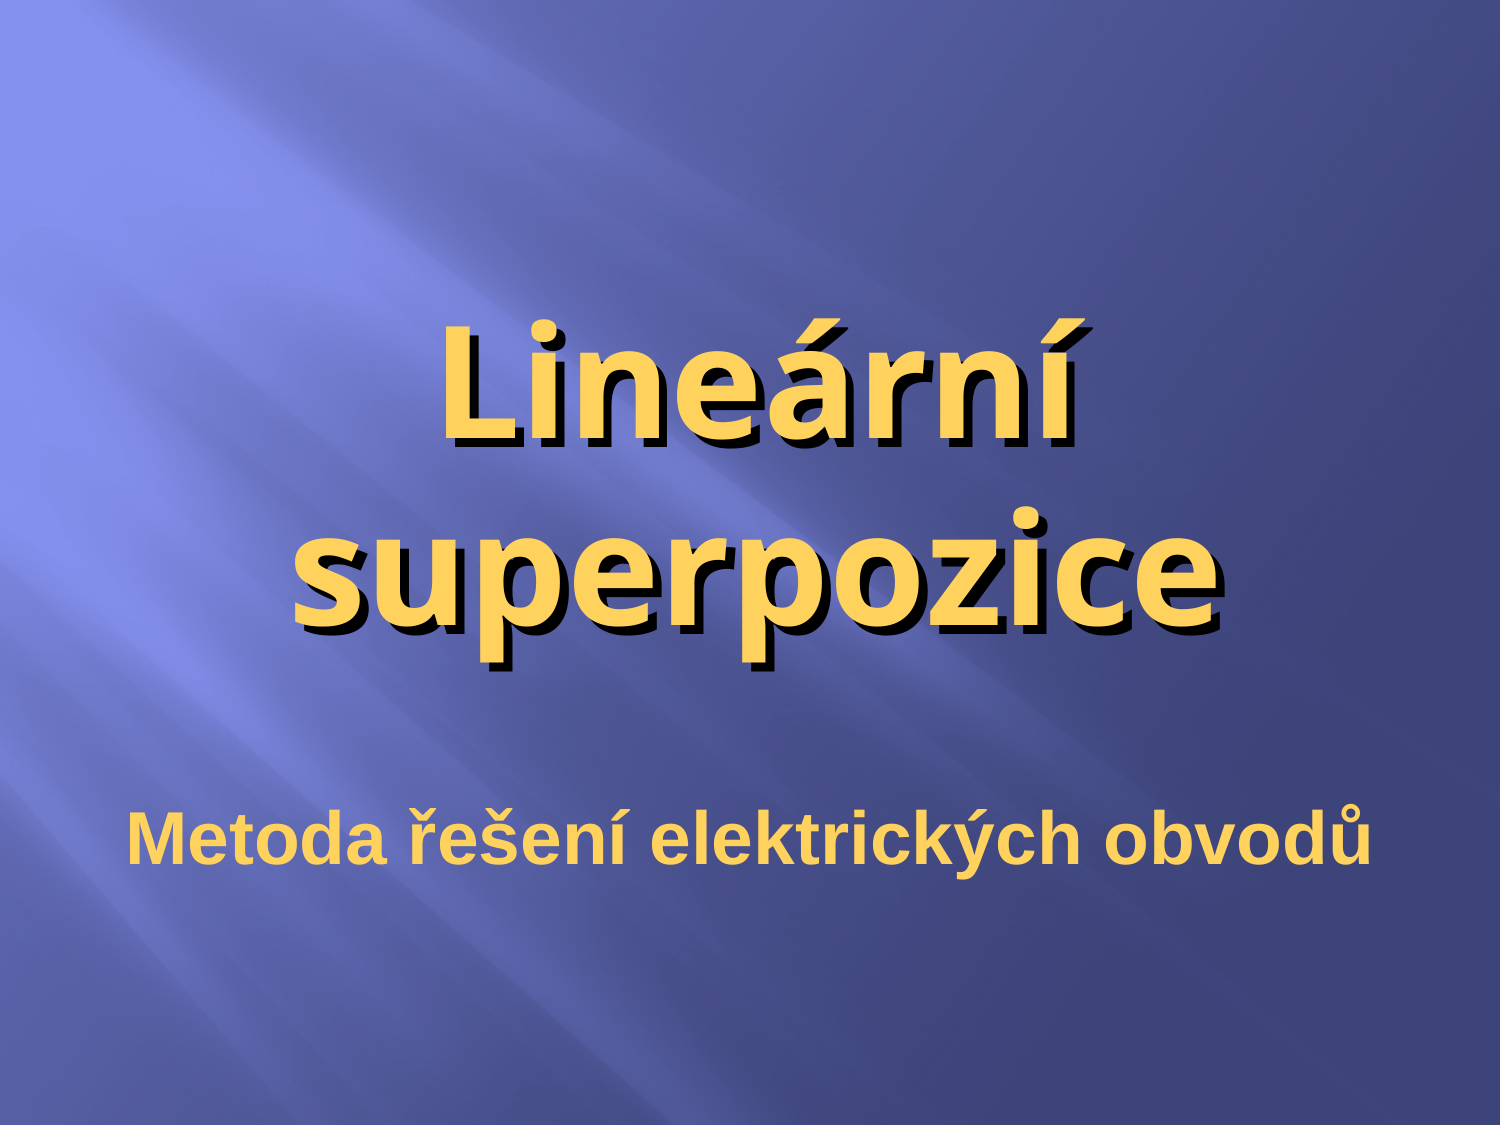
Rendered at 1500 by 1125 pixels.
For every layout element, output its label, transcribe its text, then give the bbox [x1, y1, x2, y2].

text_box Metoda řešení elektrických obvodů [29, 739, 1471, 929]
title Lineární superpozice [29, 278, 1483, 657]
picture [0, 0, 1500, 1125]
